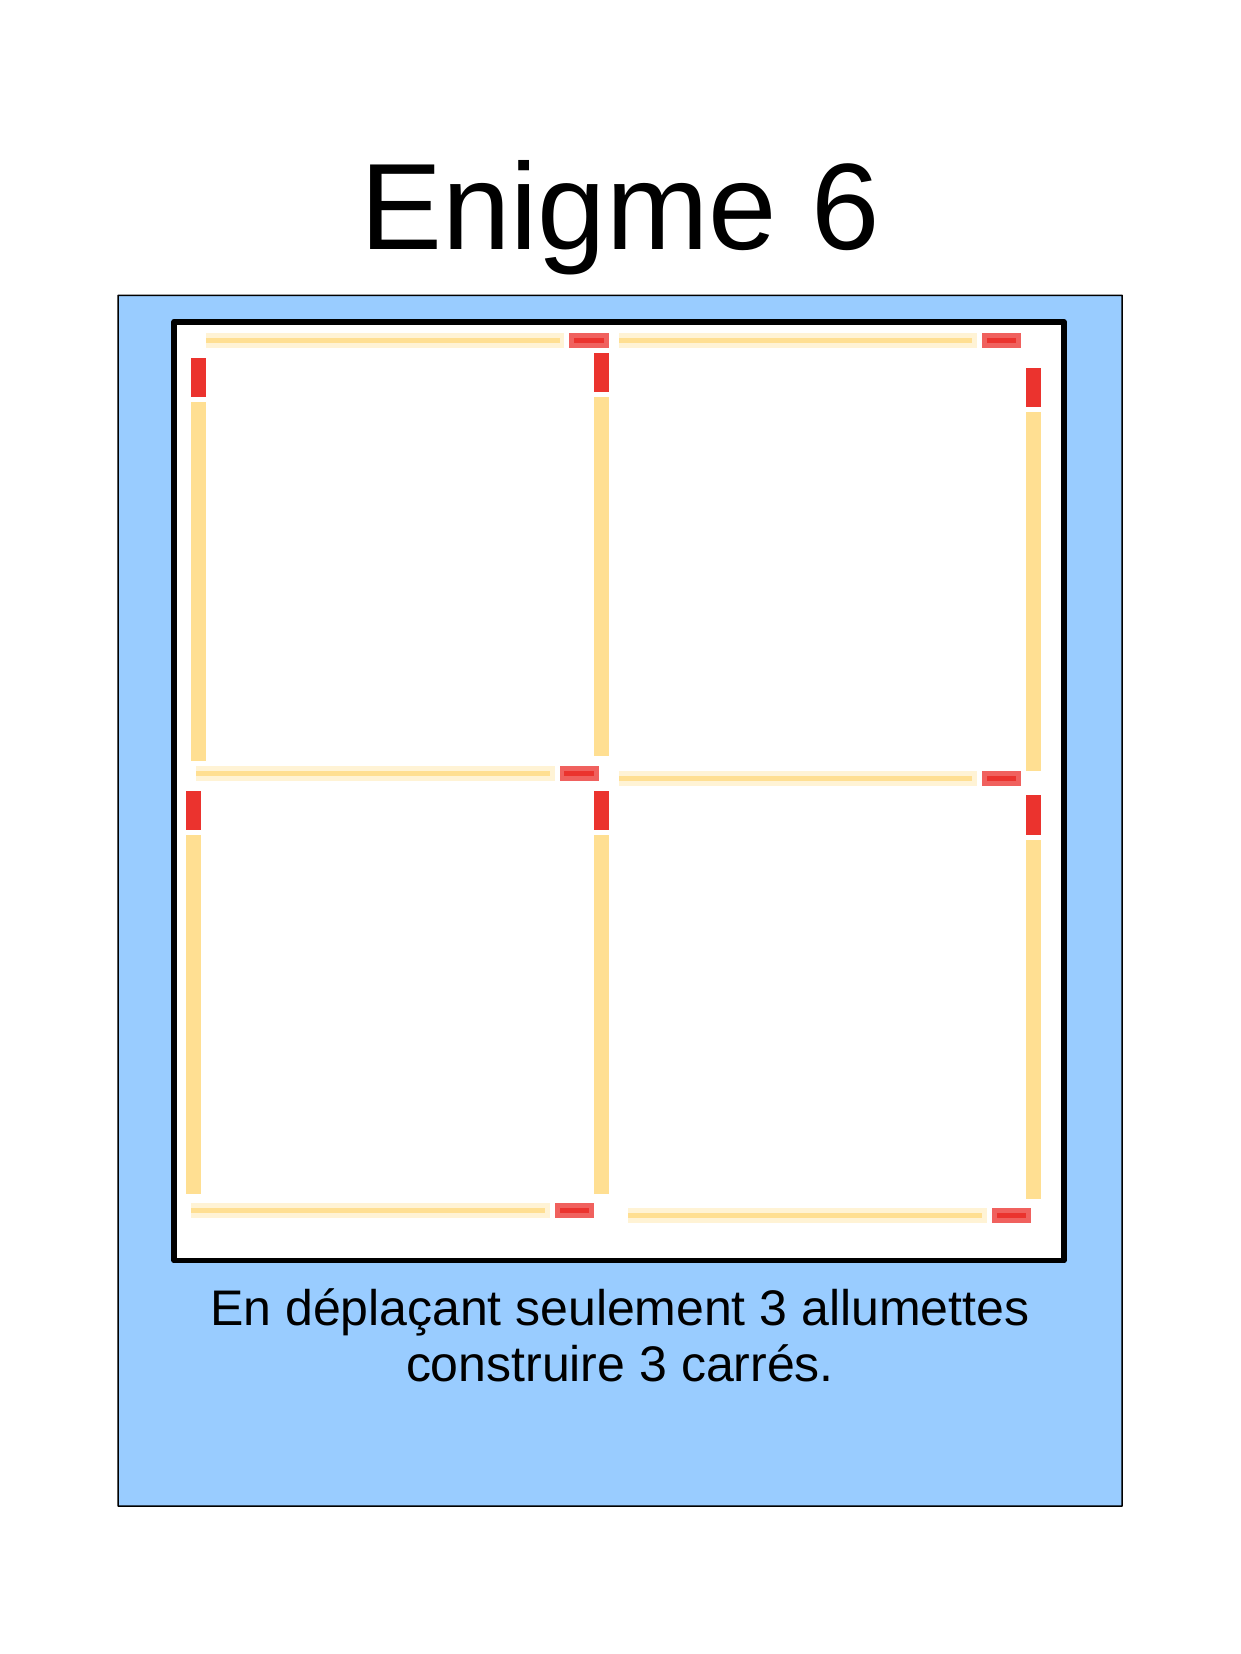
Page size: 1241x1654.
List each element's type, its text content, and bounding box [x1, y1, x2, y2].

picture [177, 324, 1061, 1258]
text_box En déplaçant seulement 3 allumettes construire 3 carrés. [118, 1269, 1123, 1397]
title Enigme 6 [62, 65, 1179, 342]
text_box [118, 342, 1123, 1269]
text_box [118, 1397, 1123, 1507]
